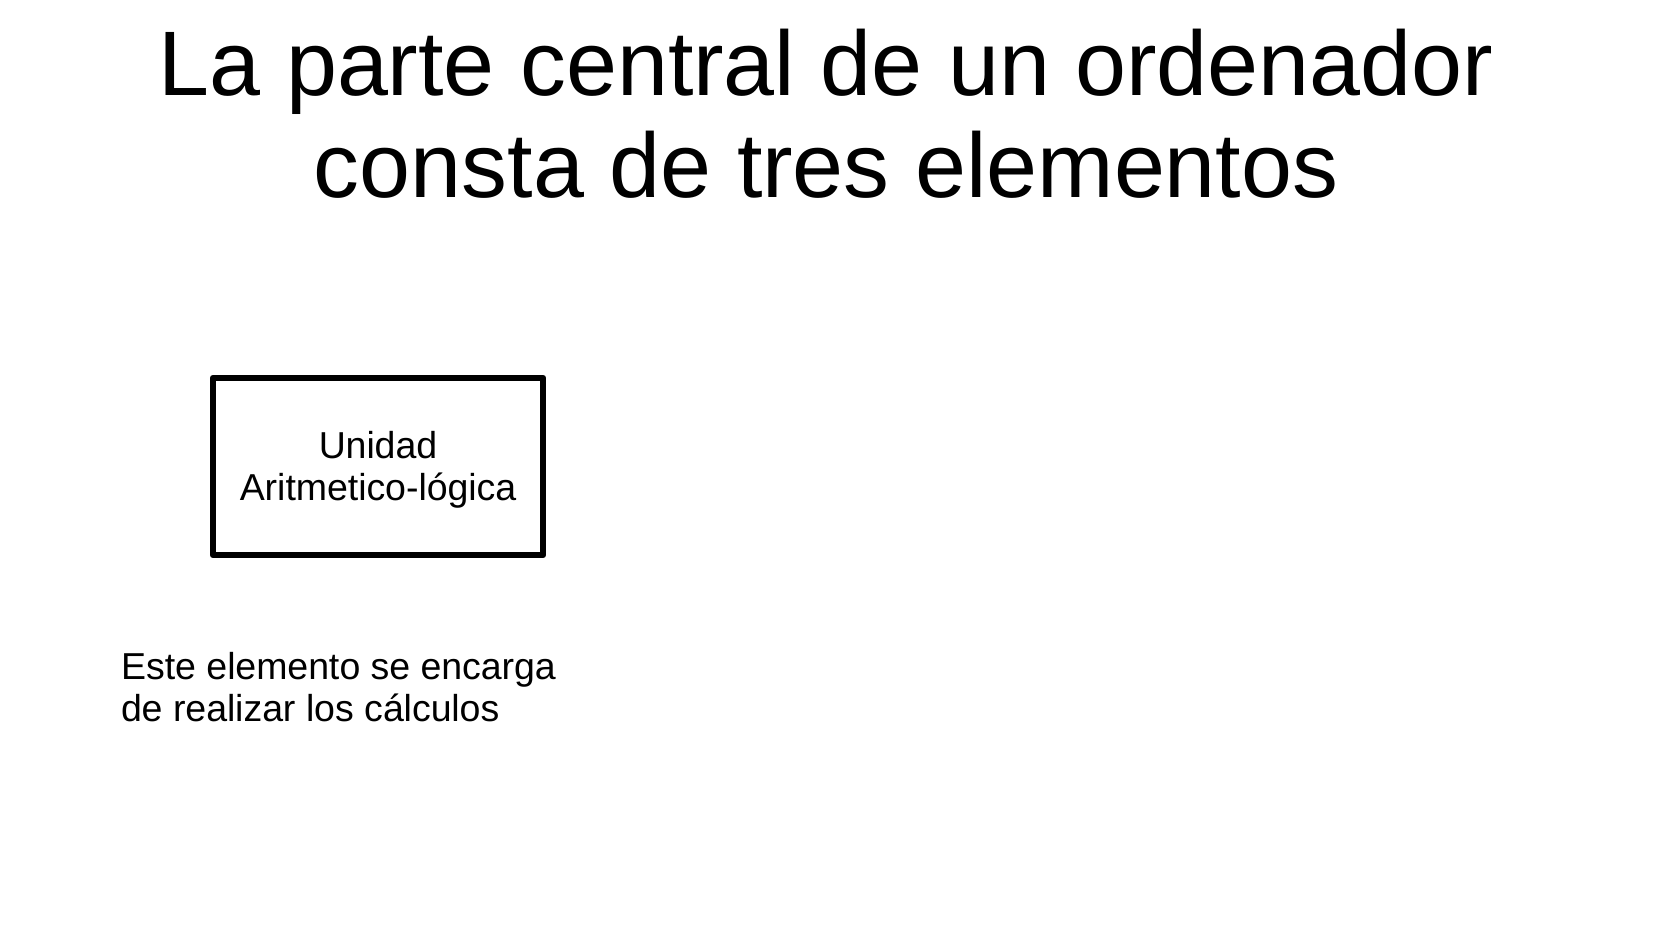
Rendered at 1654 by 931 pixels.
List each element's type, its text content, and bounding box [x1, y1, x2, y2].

text_box Unidad Aritmetico-lógica [212, 377, 544, 556]
text_box Este elemento se encarga de realizar los cálculos [106, 637, 615, 737]
title La parte central de un ordenador consta de tres elementos [82, 12, 1571, 218]
